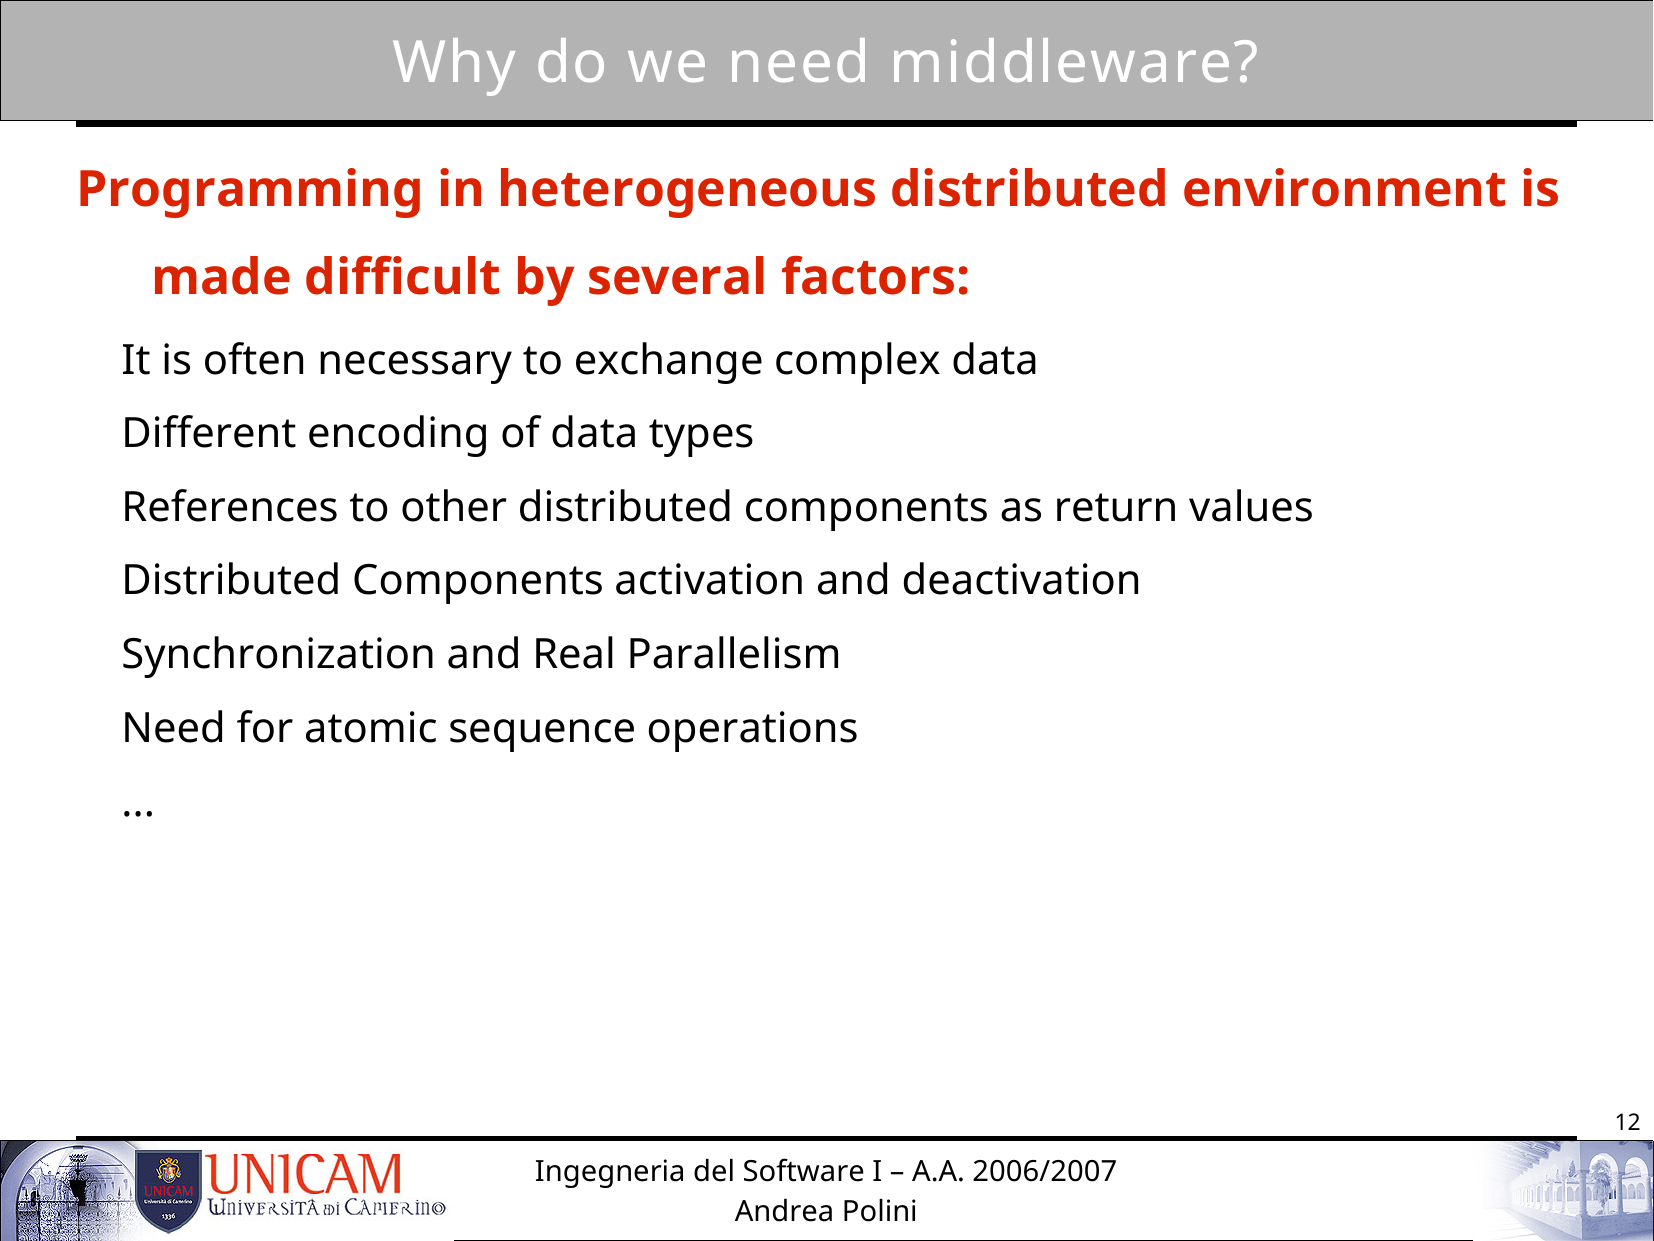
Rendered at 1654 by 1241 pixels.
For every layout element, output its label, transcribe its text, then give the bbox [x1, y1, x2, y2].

picture [1473, 1141, 1654, 1241]
picture [0, 1141, 454, 1241]
list Programming in heterogeneous distributed environment is made difficult by several factors: It is often necessary to exchange complex data Different encoding of data types References to other distributed components as return values Distributed Components activation and deactivation Synchronization and Real Parallelism Need for atomic sequence operations ... [76, 152, 1577, 782]
title Why do we need middleware? [0, 0, 1653, 121]
